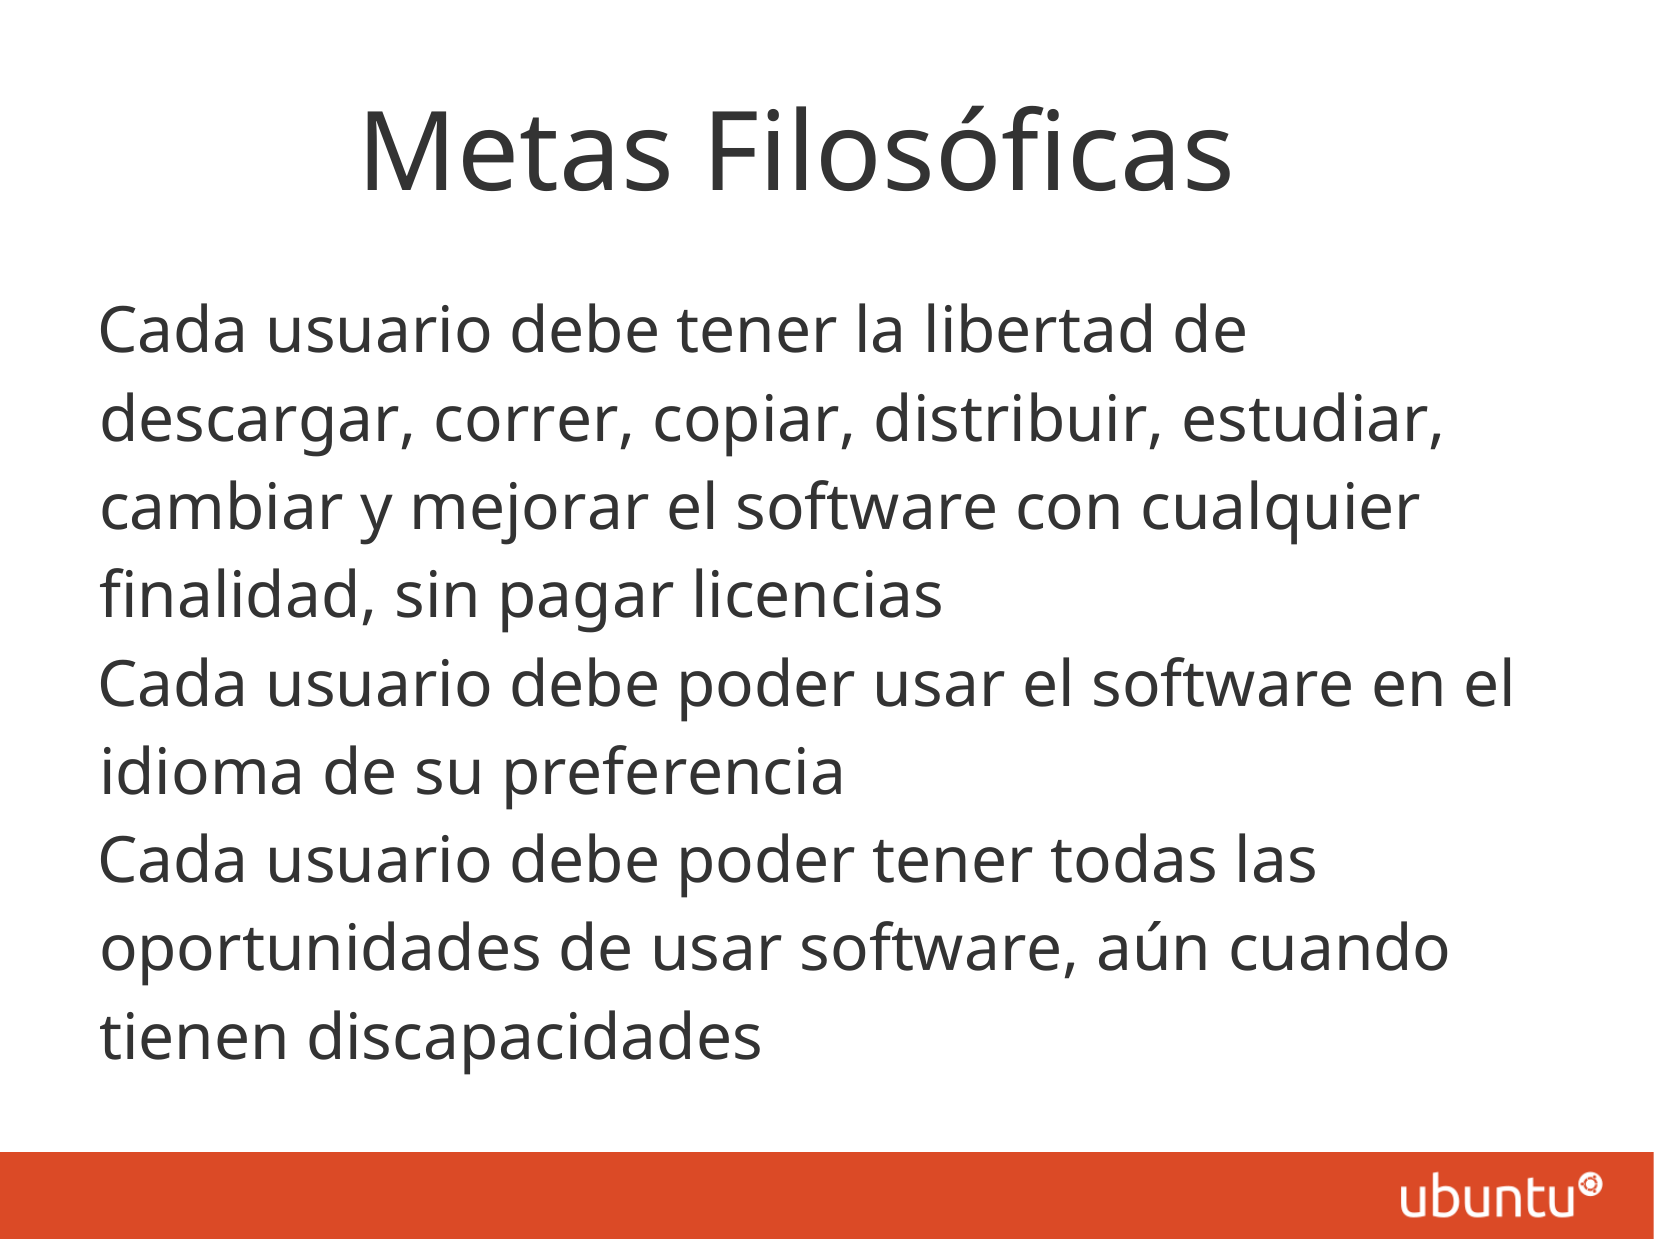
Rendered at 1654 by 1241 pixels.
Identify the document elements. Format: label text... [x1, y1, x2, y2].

title Metas Filosóficas [18, 47, 1576, 263]
list Cada usuario debe tener la libertad de descargar, correr, copiar, distribuir, estudiar, cambiar y mejorar el software con cualquier finalidad, sin pagar licencias Cada usuario debe poder usar el software en el idioma de su preferencia Cada usuario debe poder tener todas las oportunidades de usar software, aún cuando tienen discapacidades [37, 268, 1549, 1088]
picture [0, 1152, 1654, 1239]
